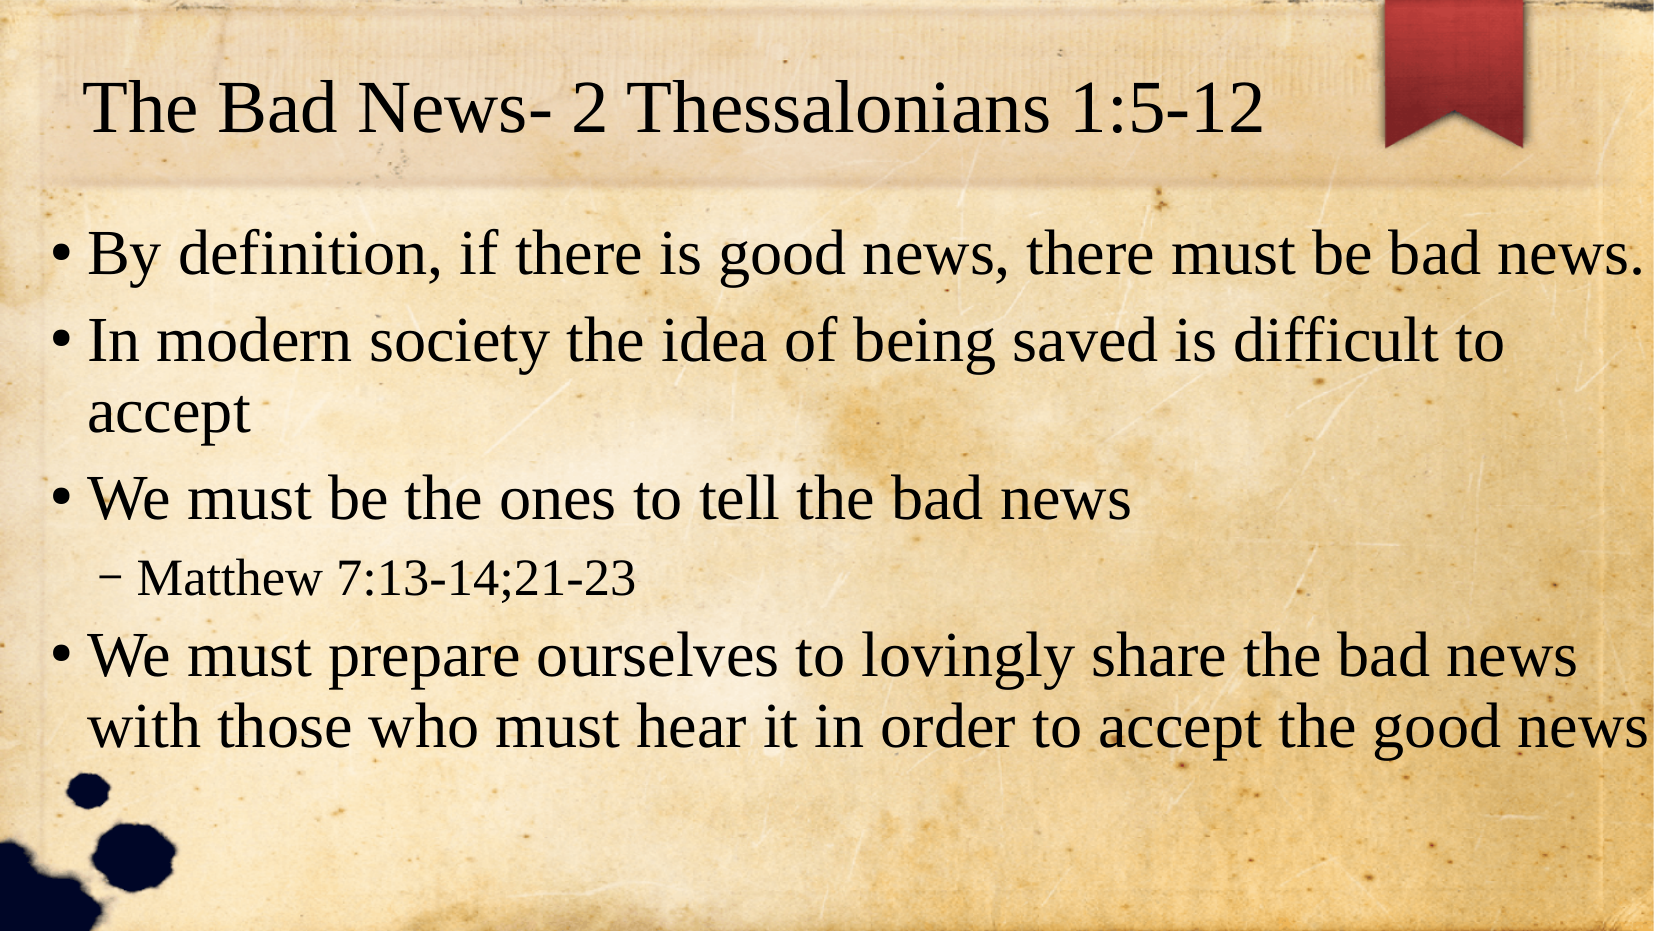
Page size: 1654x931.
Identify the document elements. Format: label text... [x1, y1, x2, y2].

title The Bad News- 2 Thessalonians 1:5-12 [82, 37, 1347, 178]
picture [0, 0, 1654, 931]
list By definition, if there is good news, there must be bad news. In modern society the idea of being saved is difficult to accept We must be the ones to tell the bad news Matthew 7:13-14;21-23 We must prepare ourselves to lovingly share the bad news with those who must hear it in order to accept the good news [37, 217, 1654, 863]
